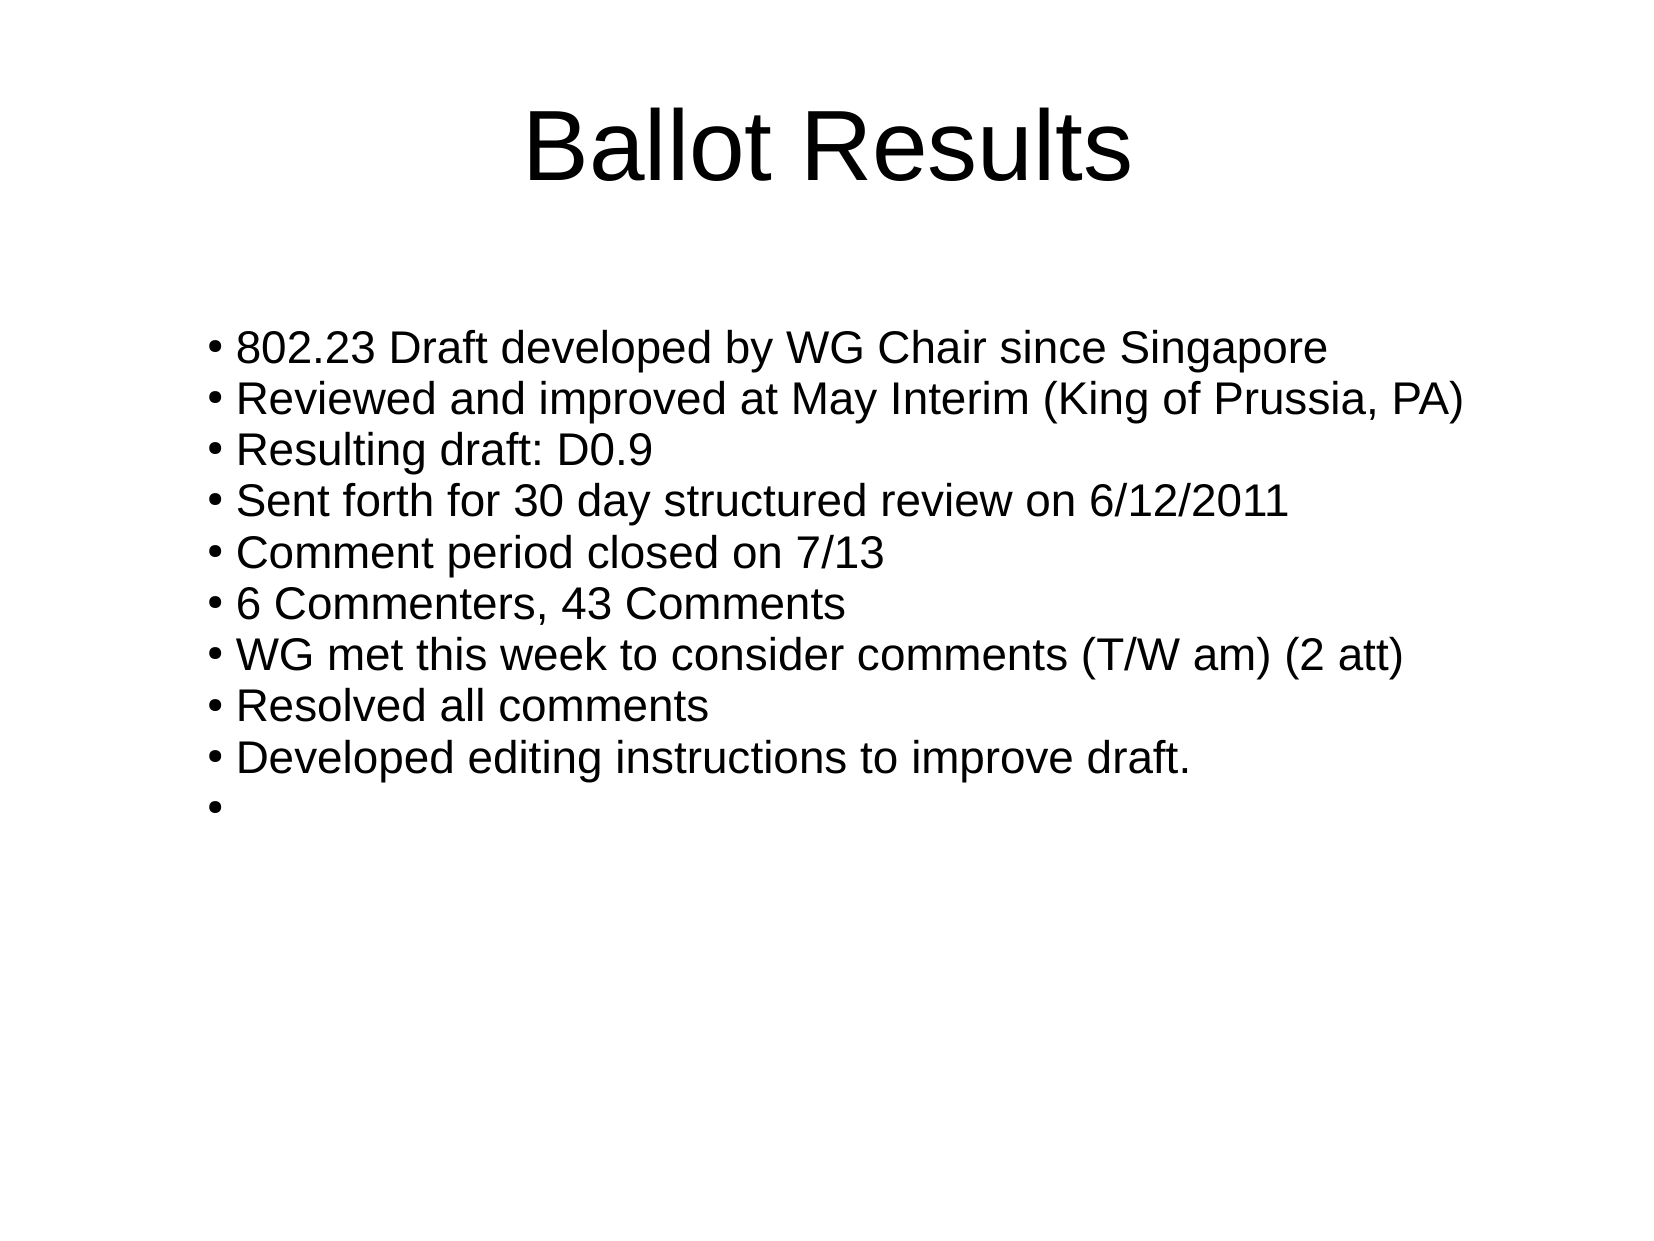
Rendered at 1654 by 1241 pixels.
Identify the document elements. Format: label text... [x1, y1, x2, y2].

text_box Ballot Results [508, 82, 1150, 210]
text_box 802.23 Draft developed by WG Chair since Singapore Reviewed and improved at May Interim (King of Prussia, PA) Resulting draft: D0.9 Sent forth for 30 day structured review on 6/12/2011 Comment period closed on 7/13 6 Commenters, 43 Comments WG met this week to consider comments (T/W am) (2 att) Resolved all comments Developed editing instructions to improve draft. [192, 314, 1481, 842]
